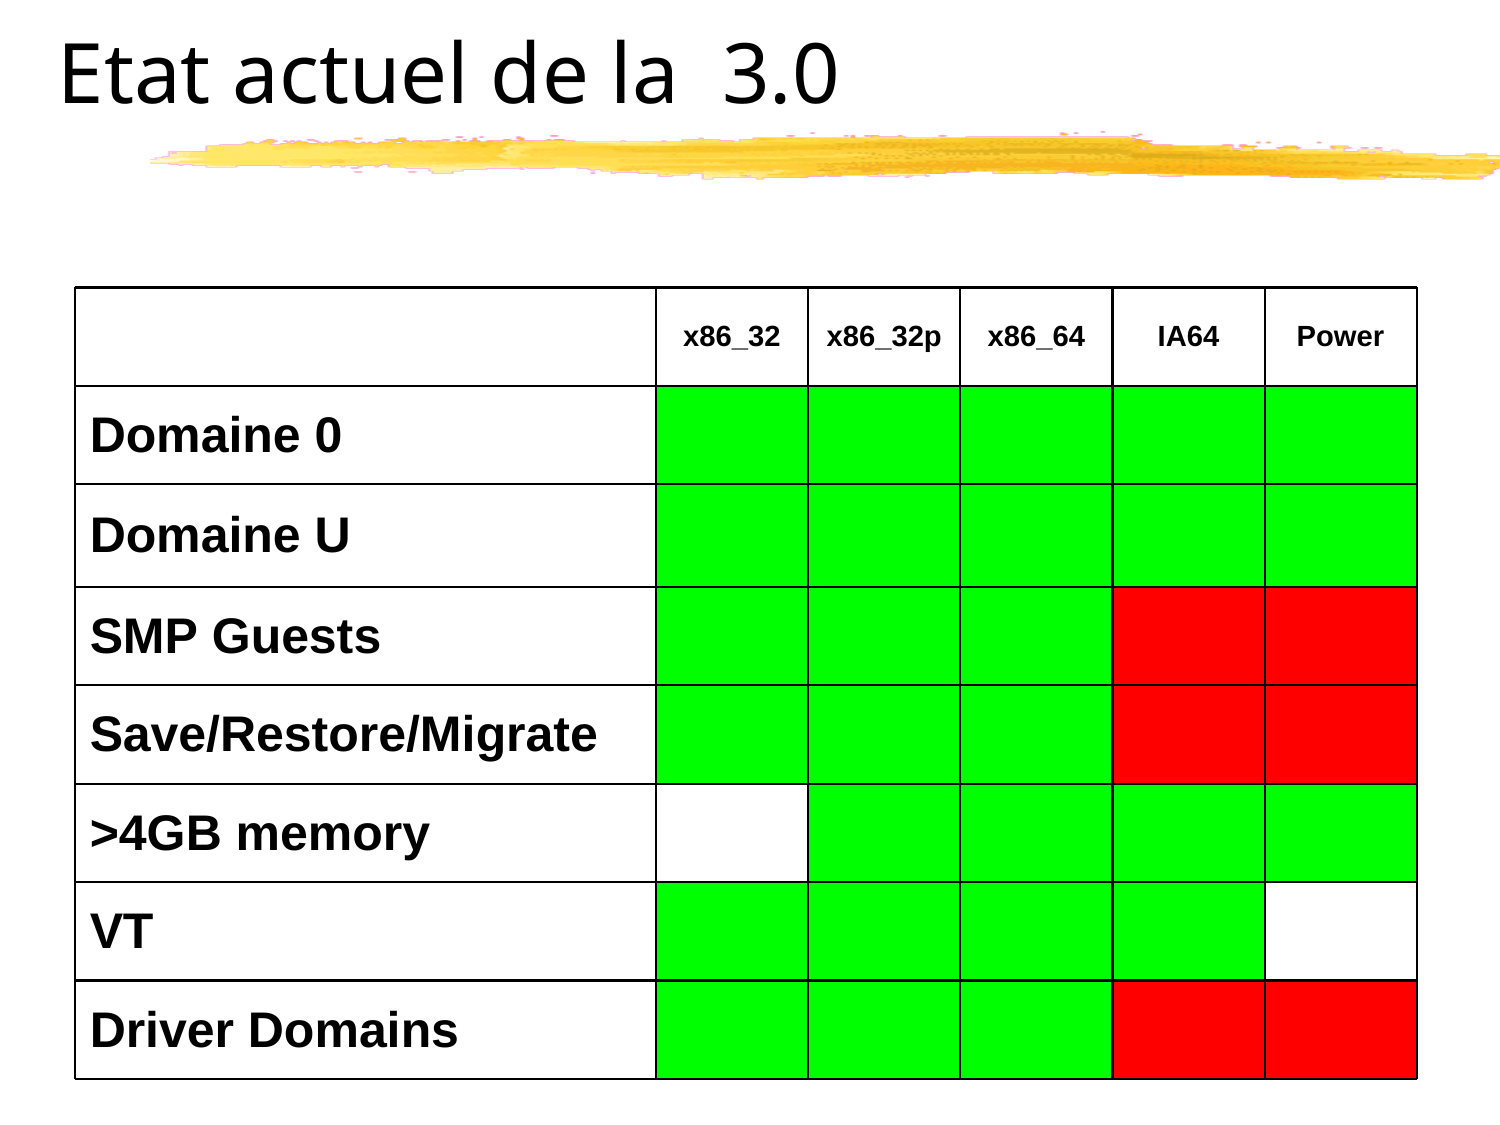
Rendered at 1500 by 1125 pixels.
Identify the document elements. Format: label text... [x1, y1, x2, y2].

text_box [809, 588, 959, 684]
text_box [809, 387, 959, 483]
text_box [657, 387, 807, 483]
text_box [657, 588, 807, 684]
text_box [1266, 686, 1416, 783]
text_box [1114, 387, 1264, 483]
text_box Driver Domains [76, 982, 655, 1078]
text_box [961, 686, 1111, 783]
text_box [809, 686, 959, 783]
text_box Domaine 0 [76, 387, 655, 483]
text_box [1114, 785, 1264, 881]
text_box [961, 883, 1111, 979]
text_box [809, 883, 959, 979]
text_box [961, 982, 1111, 1078]
text_box [809, 485, 959, 586]
text_box x86_32 [657, 289, 807, 385]
text_box >4GB memory [76, 785, 655, 881]
title Etat actuel de la 3.0 [43, 0, 1319, 131]
text_box [657, 982, 807, 1078]
text_box [1266, 485, 1416, 586]
text_box [657, 785, 807, 881]
text_box [809, 982, 959, 1078]
text_box [1114, 883, 1264, 979]
text_box [657, 686, 807, 783]
text_box [1266, 387, 1416, 483]
picture [150, 126, 1500, 190]
text_box Save/Restore/Migrate [76, 686, 655, 783]
text_box x86_32p [809, 289, 959, 385]
text_box Power [1266, 289, 1416, 385]
text_box [809, 785, 959, 881]
text_box IA64 [1114, 289, 1264, 385]
text_box Domaine U [76, 485, 655, 586]
text_box [1114, 686, 1264, 783]
text_box [1114, 485, 1264, 586]
text_box [961, 387, 1111, 483]
text_box [961, 588, 1111, 684]
text_box [961, 785, 1111, 881]
text_box [1114, 982, 1264, 1078]
text_box x86_64 [961, 289, 1111, 385]
text_box [657, 485, 807, 586]
text_box [1266, 982, 1416, 1078]
text_box [1266, 785, 1416, 881]
text_box [1266, 588, 1416, 684]
text_box [1114, 588, 1264, 684]
text_box [657, 883, 807, 979]
text_box SMP Guests [76, 588, 655, 684]
text_box [961, 485, 1111, 586]
text_box VT [76, 883, 655, 979]
